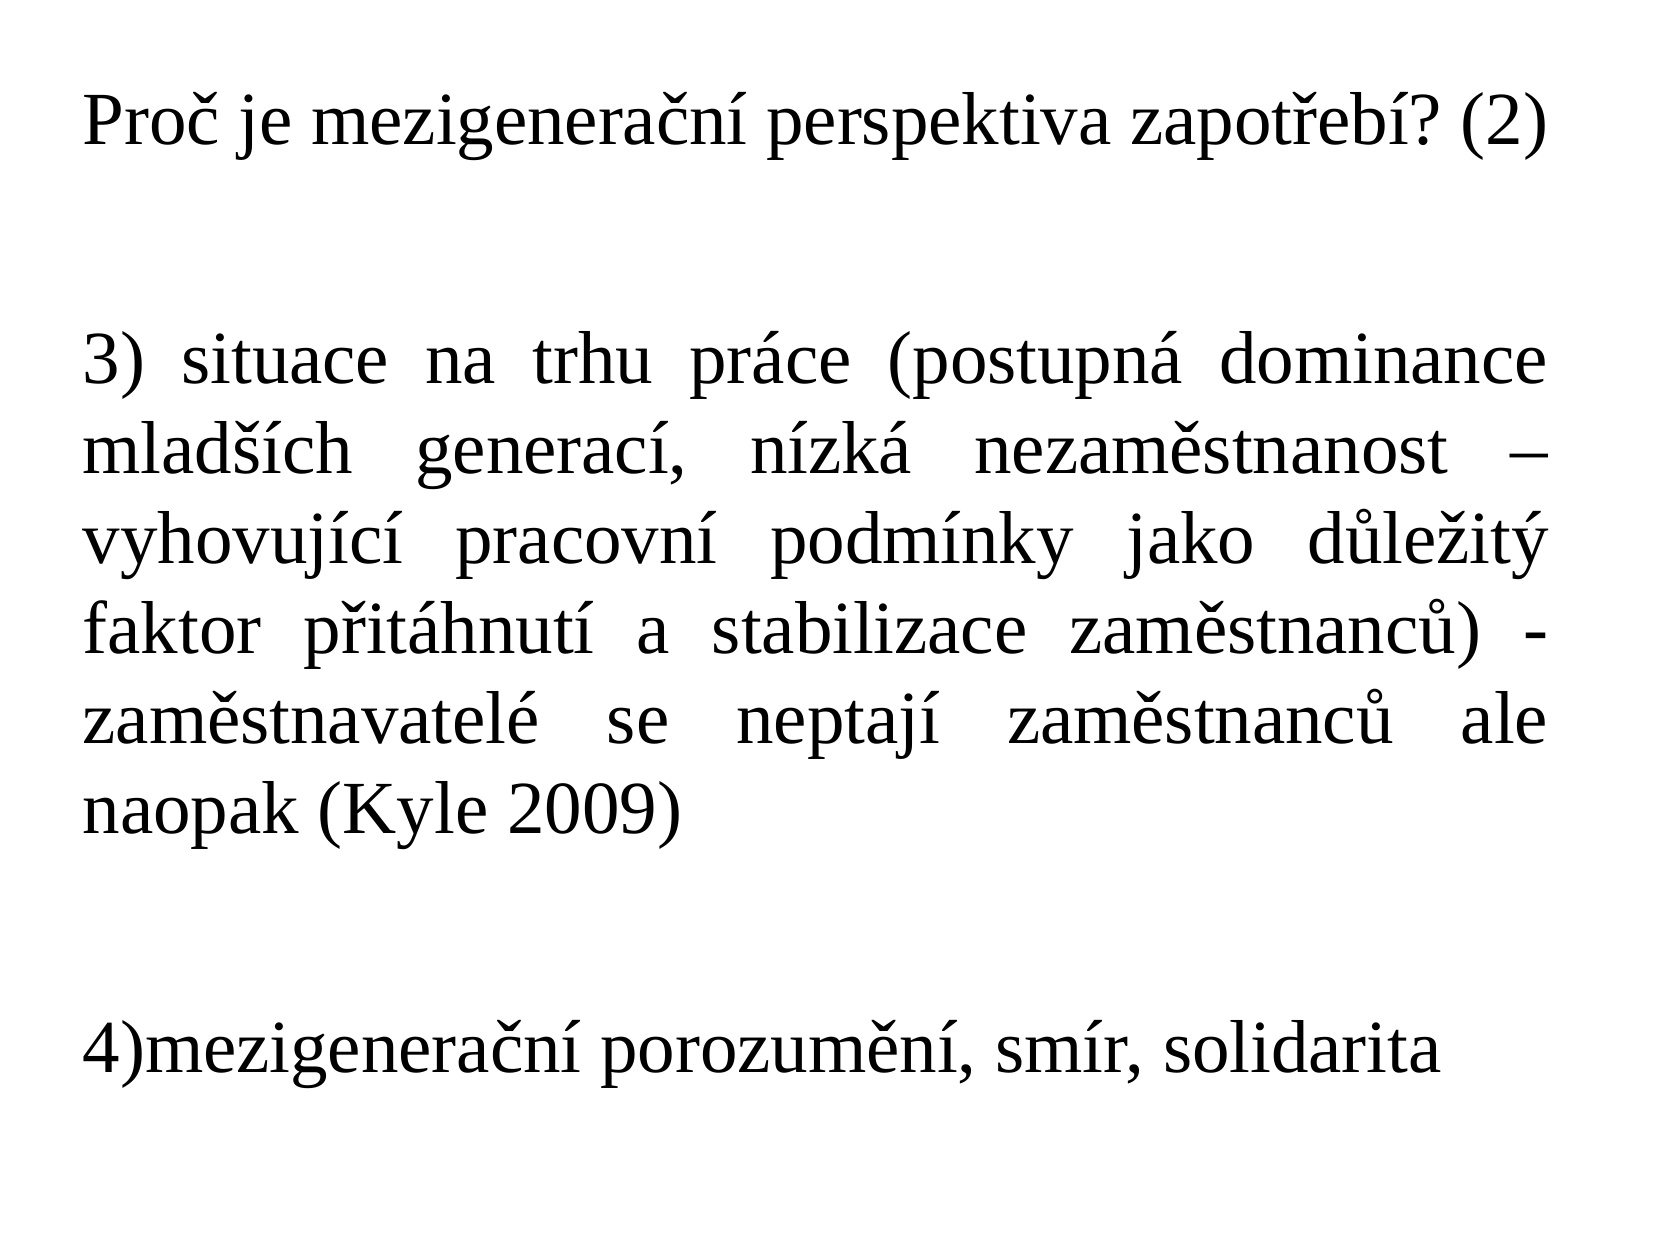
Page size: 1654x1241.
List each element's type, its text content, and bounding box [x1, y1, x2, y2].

subtitle Proč je mezigenerační perspektiva zapotřebí? (2) 3) situace na trhu práce (postupná dominance mladších generací, nízká nezaměstnanost – vyhovující pracovní podmínky jako důležitý faktor přitáhnutí a stabilizace zaměstnanců) - zaměstnavatelé se neptají zaměstnanců ale naopak (Kyle 2009) 4)mezigenerační porozumění, smír, solidarita [82, 49, 1571, 1109]
